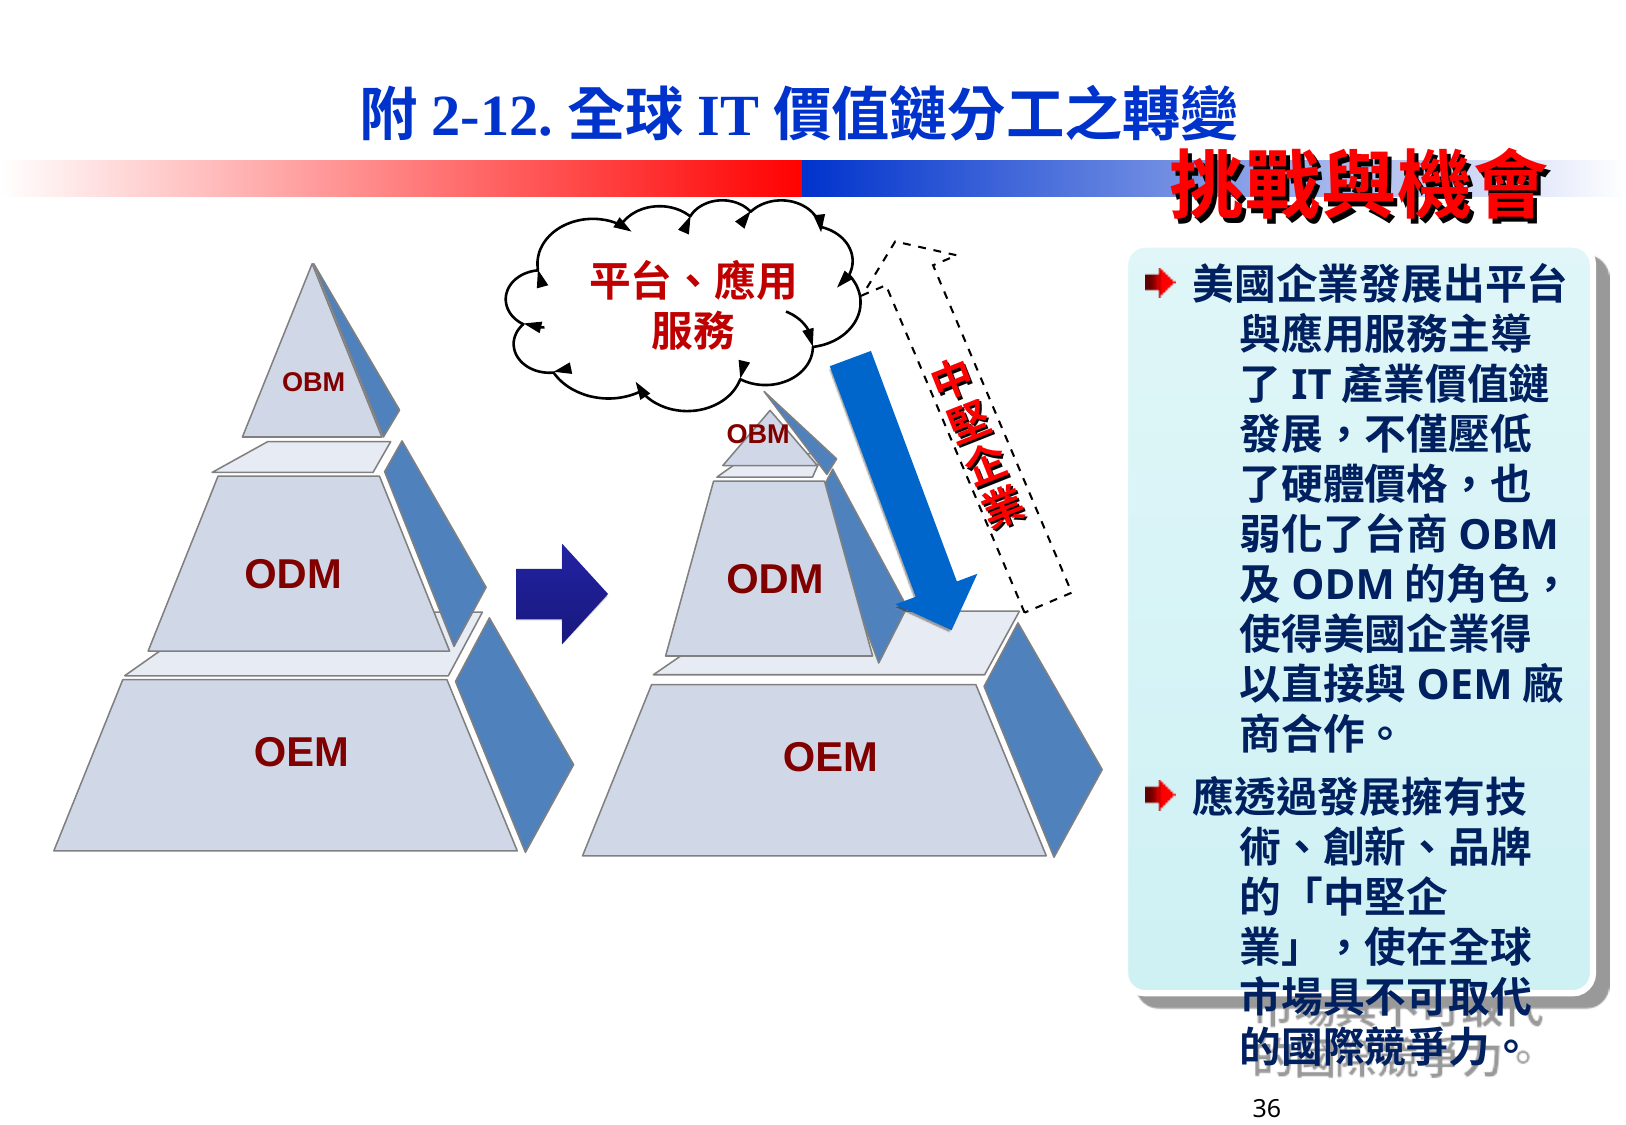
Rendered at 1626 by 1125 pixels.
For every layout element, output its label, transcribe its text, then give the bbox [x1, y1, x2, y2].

text_box [516, 543, 609, 645]
text_box 附2-12.全球IT價值鏈分工之轉變 [148, 34, 1451, 130]
text_box [242, 263, 400, 438]
text_box OEM [136, 724, 467, 775]
text_box [124, 440, 487, 676]
text_box 挑戰與機會 [1154, 130, 1564, 235]
text_box 平台、應用服務 [571, 247, 816, 364]
text_box OBM [699, 417, 817, 449]
text_box [653, 350, 1020, 675]
text_box 中 堅 企 業 [907, 338, 1048, 550]
text_box ODM [184, 547, 403, 597]
text_box OEM [665, 729, 996, 780]
text_box ODM [687, 552, 863, 602]
text_box [455, 617, 574, 853]
text_box [212, 441, 391, 473]
text_box [984, 622, 1103, 858]
text_box OBM [254, 364, 373, 397]
text_box [582, 684, 1047, 856]
text_box 美國企業發展出平台與應用服務主導了IT產業價值鏈發展，不僅壓低了硬體價格，也弱化了台商OBM及ODM的角色，使得美國企業得以直接與OEM廠商合作。 應透過發展擁有技術、創新、品牌的「中堅企業」，使在全球市場具不可取代的國際競爭力。 [1125, 244, 1594, 994]
text_box 36 [1237, 1085, 1617, 1125]
text_box [53, 679, 518, 851]
text_box [764, 410, 776, 417]
text_box [764, 391, 792, 417]
